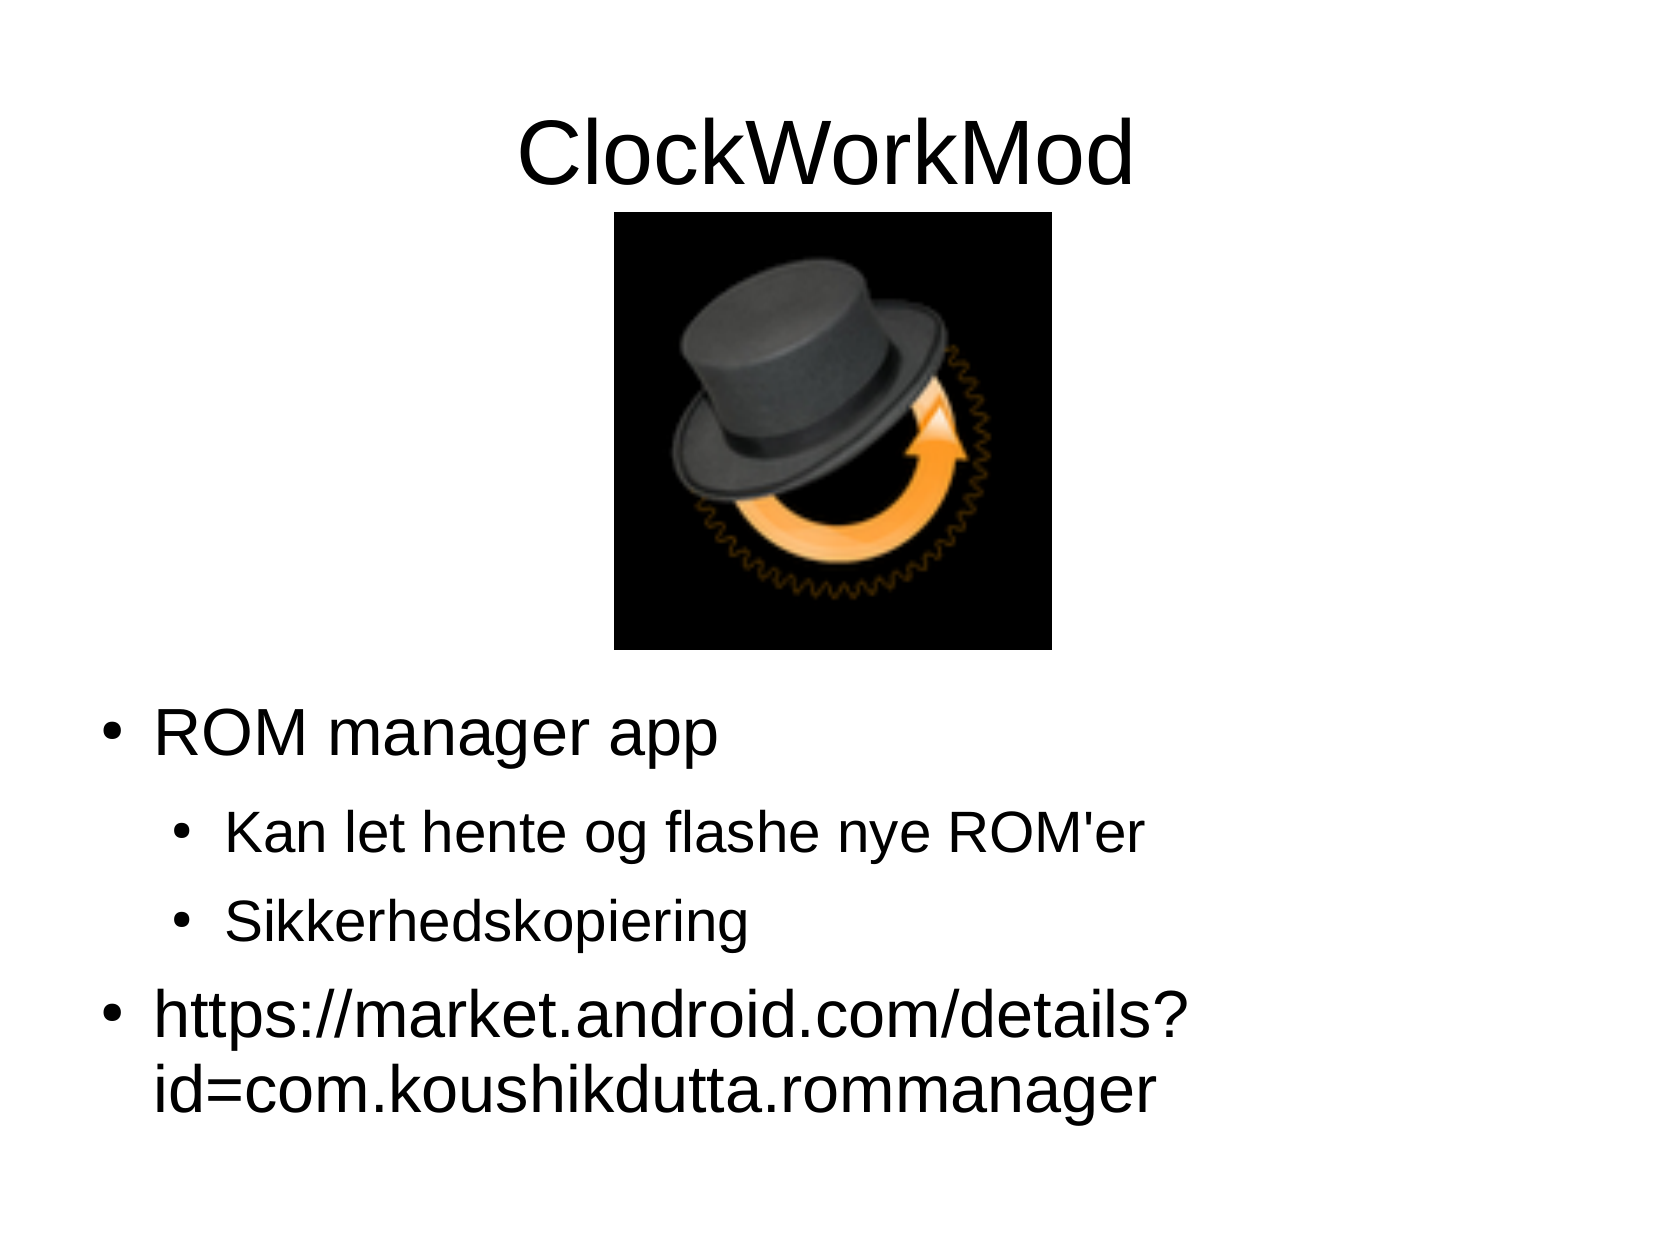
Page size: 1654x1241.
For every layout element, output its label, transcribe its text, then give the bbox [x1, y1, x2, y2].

picture [614, 212, 1052, 650]
list ROM manager app Kan let hente og flashe nye ROM'er Sikkerhedskopiering https://market.android.com/details?id=com.koushikdutta.rommanager [82, 695, 1571, 1170]
title ClockWorkMod [82, 49, 1571, 257]
